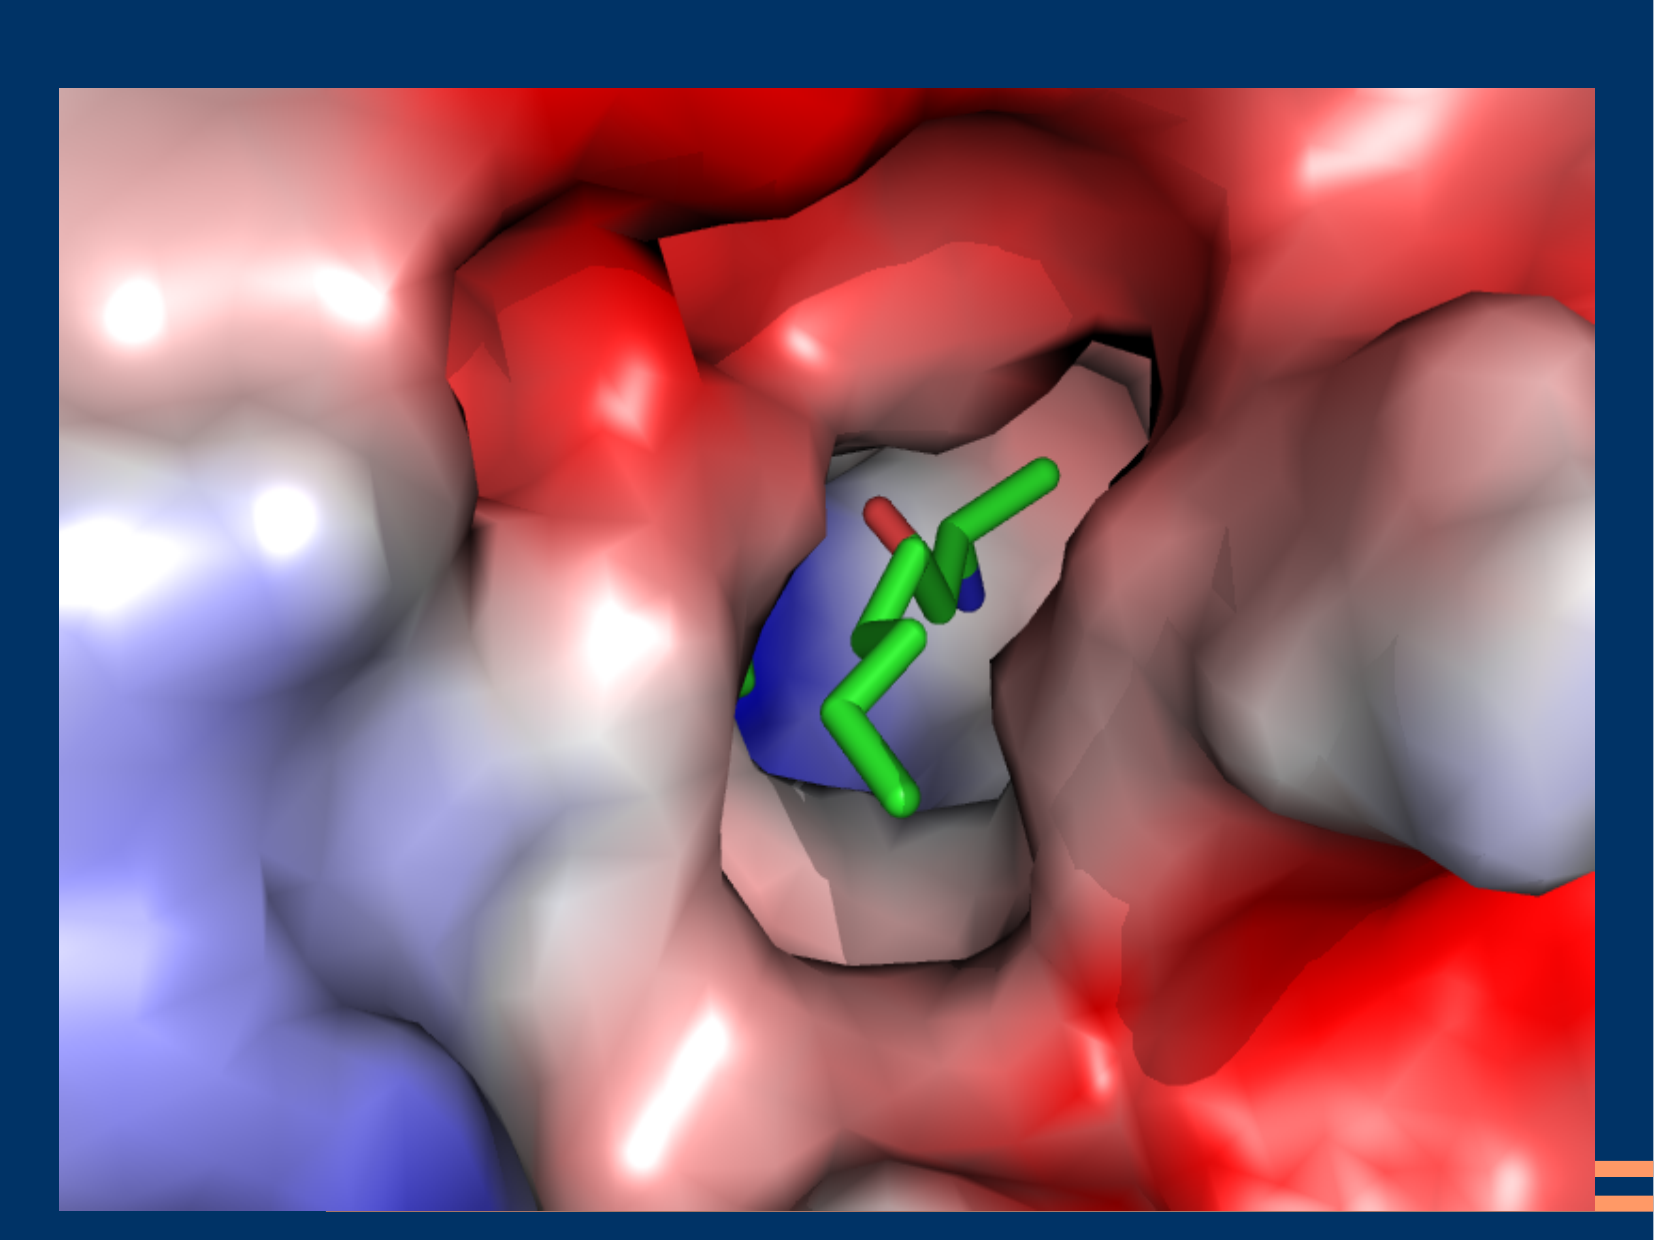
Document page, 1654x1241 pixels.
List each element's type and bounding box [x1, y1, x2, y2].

picture [59, 88, 1595, 1211]
